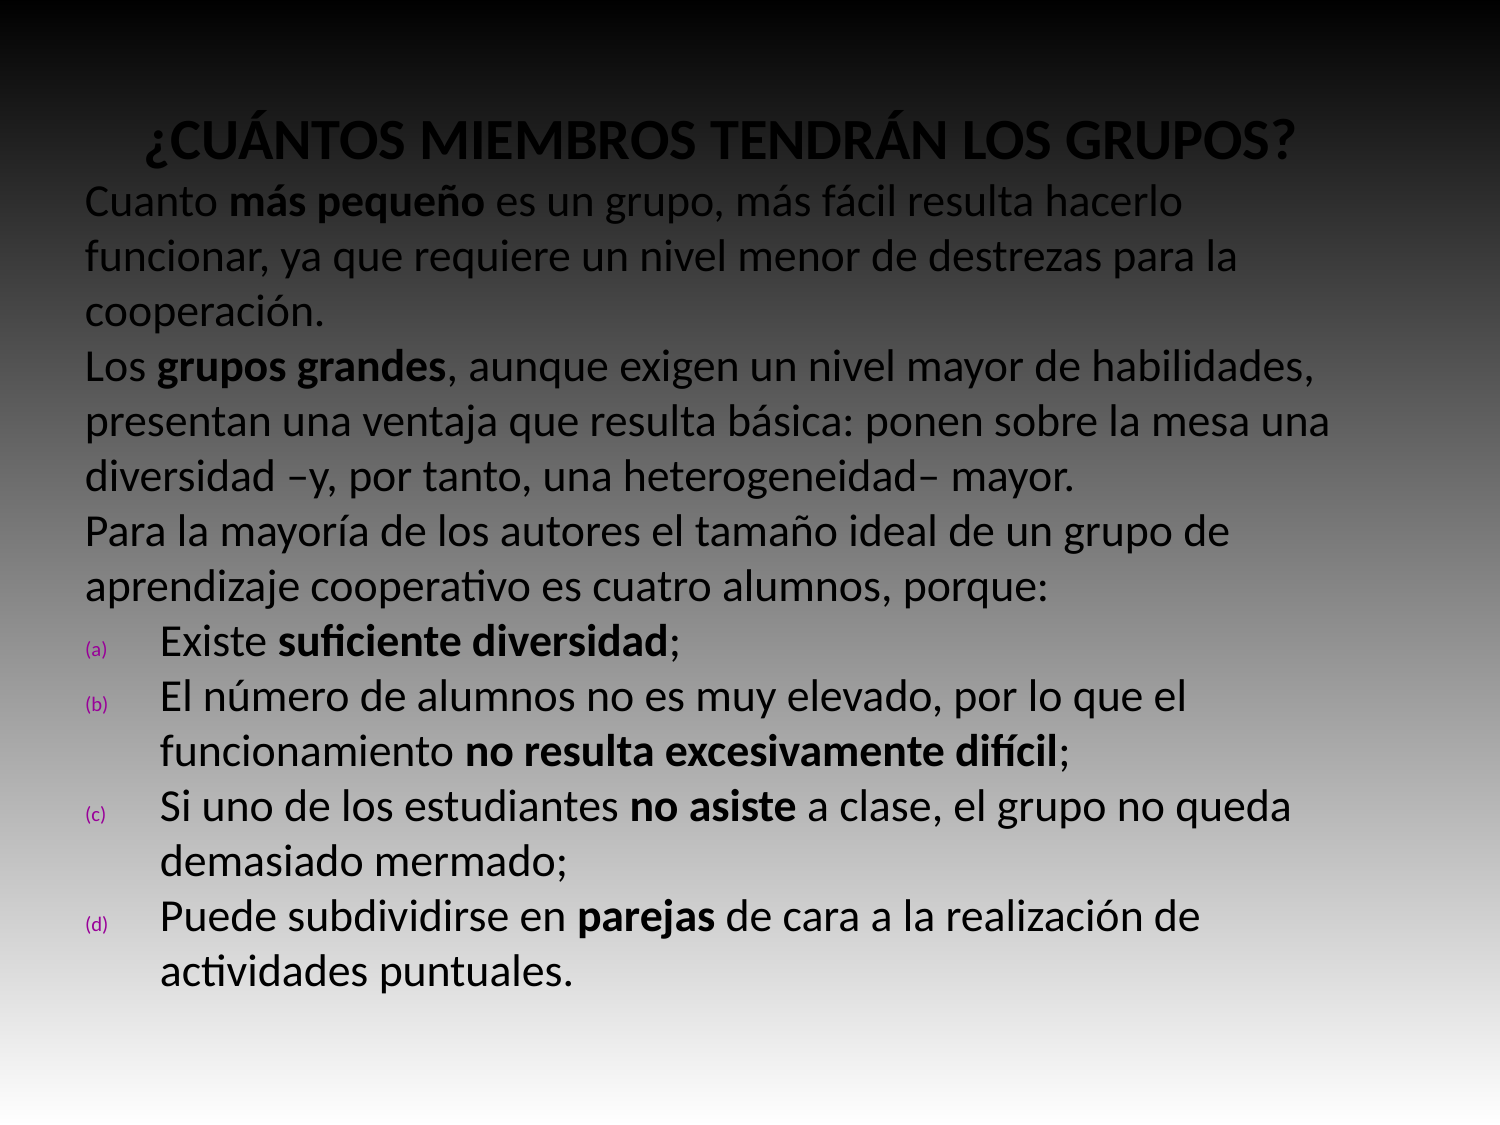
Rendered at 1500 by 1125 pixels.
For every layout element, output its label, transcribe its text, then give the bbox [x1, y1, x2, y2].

text_box ¿CUÁNTOS MIEMBROS TENDRÁN LOS GRUPOS? Cuanto más pequeño es un grupo, más fácil resulta hacerlo funcionar, ya que requiere un nivel menor de destrezas para la cooperación. Los grupos grandes, aunque exigen un nivel mayor de habilidades, presentan una ventaja que resulta básica: ponen sobre la mesa una diversidad –y, por tanto, una heterogeneidad– mayor. Para la mayoría de los autores el tamaño ideal de un grupo de aprendizaje cooperativo es cuatro alumnos, porque: Existe suficiente diversidad; El número de alumnos no es muy elevado, por lo que el funcionamiento no resulta excesivamente difícil; Si uno de los estudiantes no asiste a clase, el grupo no queda demasiado mermado; Puede subdividirse en parejas de cara a la realización de actividades puntuales. [70, 93, 1372, 1064]
